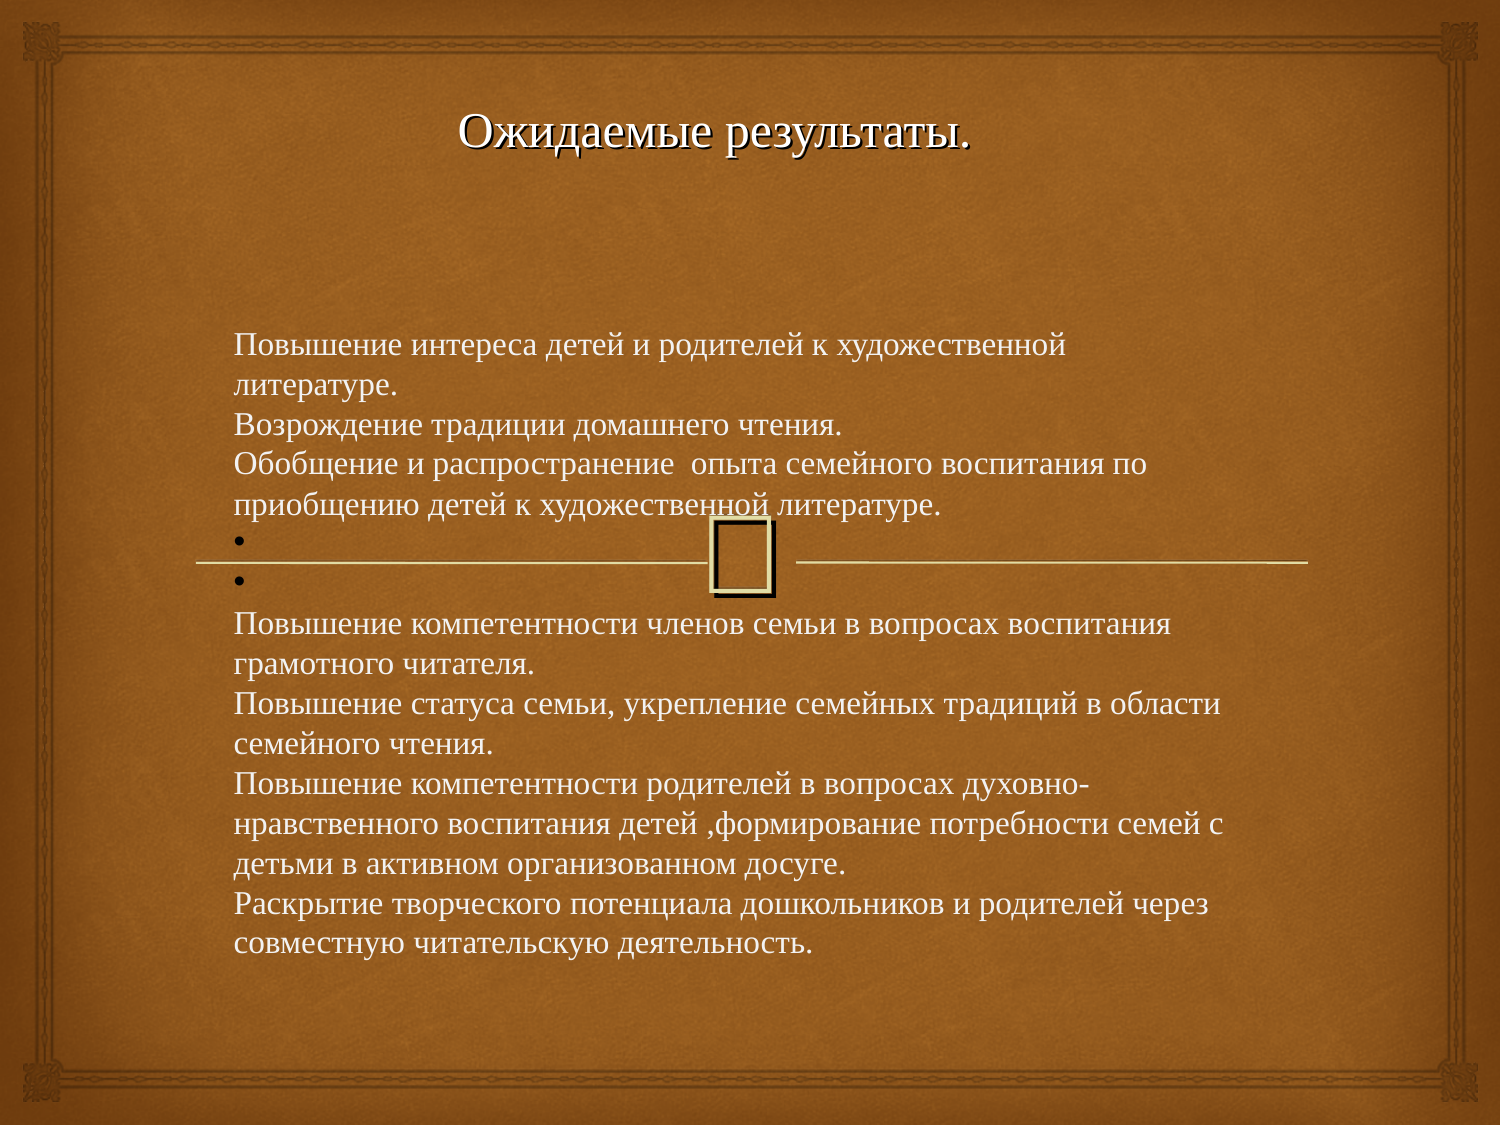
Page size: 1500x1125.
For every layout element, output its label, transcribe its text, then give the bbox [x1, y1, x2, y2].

text_box Повышение интереса детей и родителей к художественной литературе. Возрождение традиции домашнего чтения. Обобщение и распространение опыта семейного воспитания по приобщению детей к художественной литературе. Повышение компетентности членов семьи в вопросах воспитания грамотного читателя. Повышение статуса семьи, укрепление семейных традиций в области семейного чтения. Повышение компетентности родителей в вопросах духовно-нравственного воспитания детей ,формирование потребности семей с детьми в активном организованном досуге. Раскрытие творческого потенциала дошкольников и родителей через совместную читательскую деятельность. [218, 314, 1246, 968]
subtitle Ожидаемые результаты. [76, 90, 1353, 1036]
